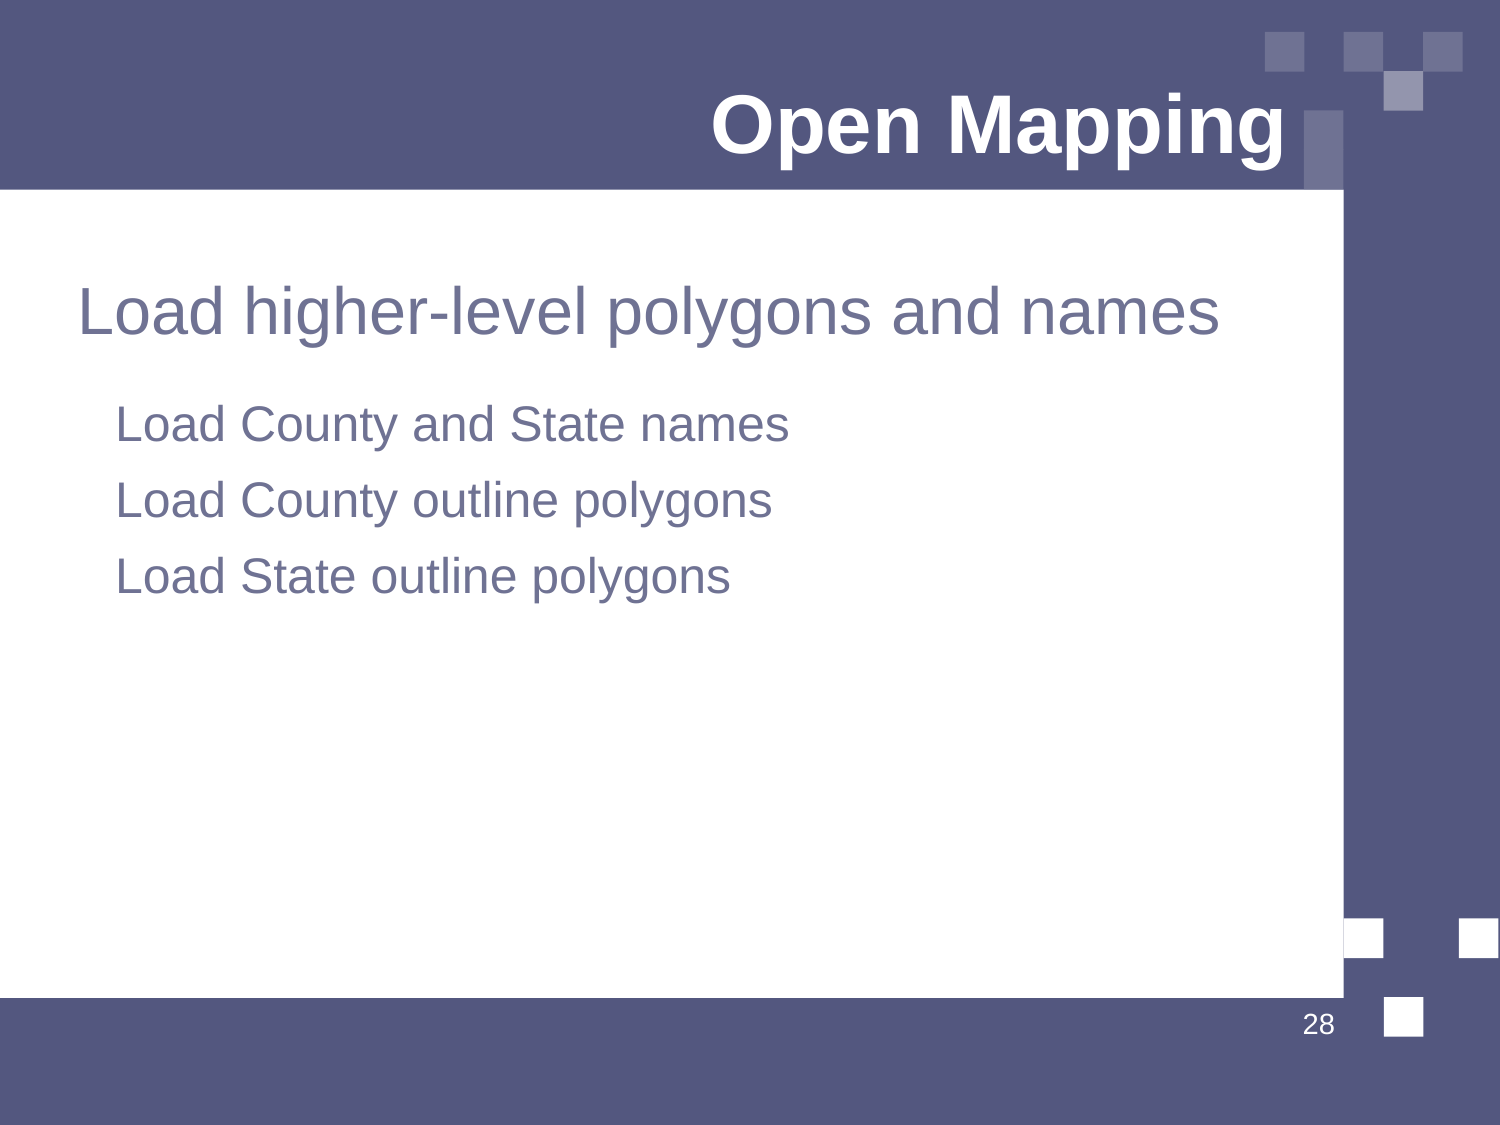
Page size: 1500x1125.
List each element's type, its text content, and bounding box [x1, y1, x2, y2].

list Load higher-level polygons and names Load County and State names Load County outline polygons Load State outline polygons [59, 236, 1289, 931]
title Open Mapping [58, 74, 1288, 176]
